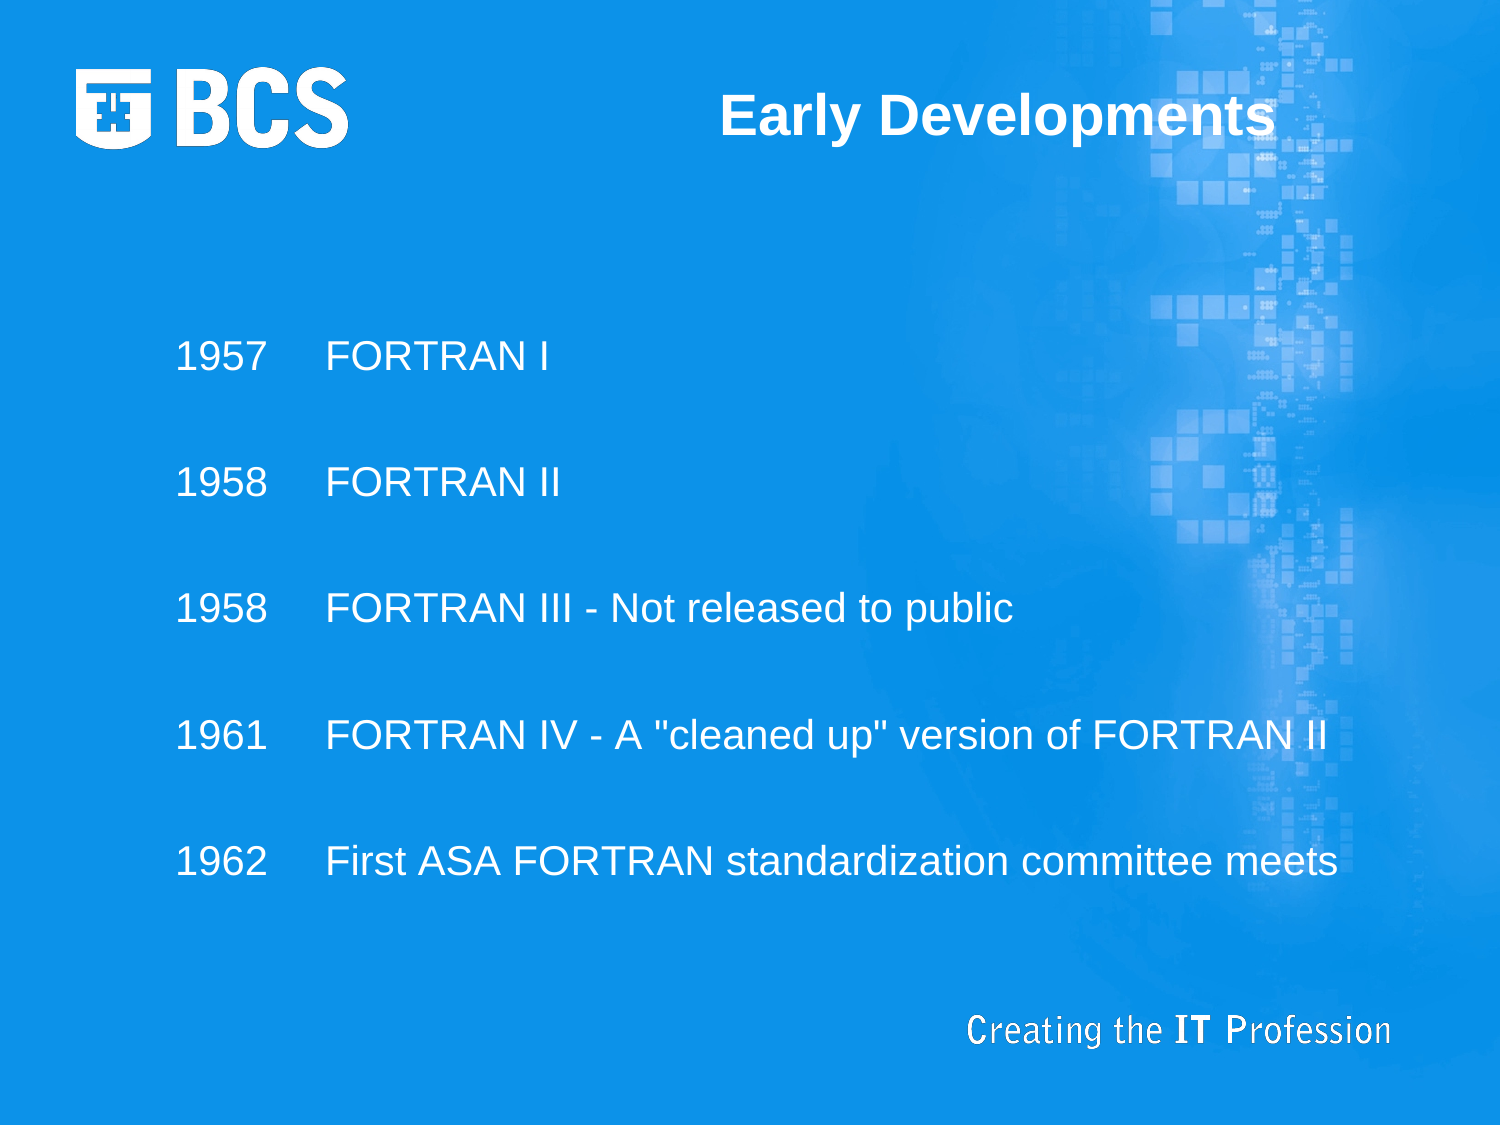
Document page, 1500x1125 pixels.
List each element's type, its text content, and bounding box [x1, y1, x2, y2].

title Early Developments [572, 33, 1424, 209]
subtitle 1957 FORTRAN I 1958 FORTRAN II 1958 FORTRAN III - Not released to public 1961 FORTRAN IV - A "cleaned up" version of FORTRAN II 1962 First ASA FORTRAN standardization committee meets [100, 262, 1371, 955]
picture [0, 0, 1500, 1125]
